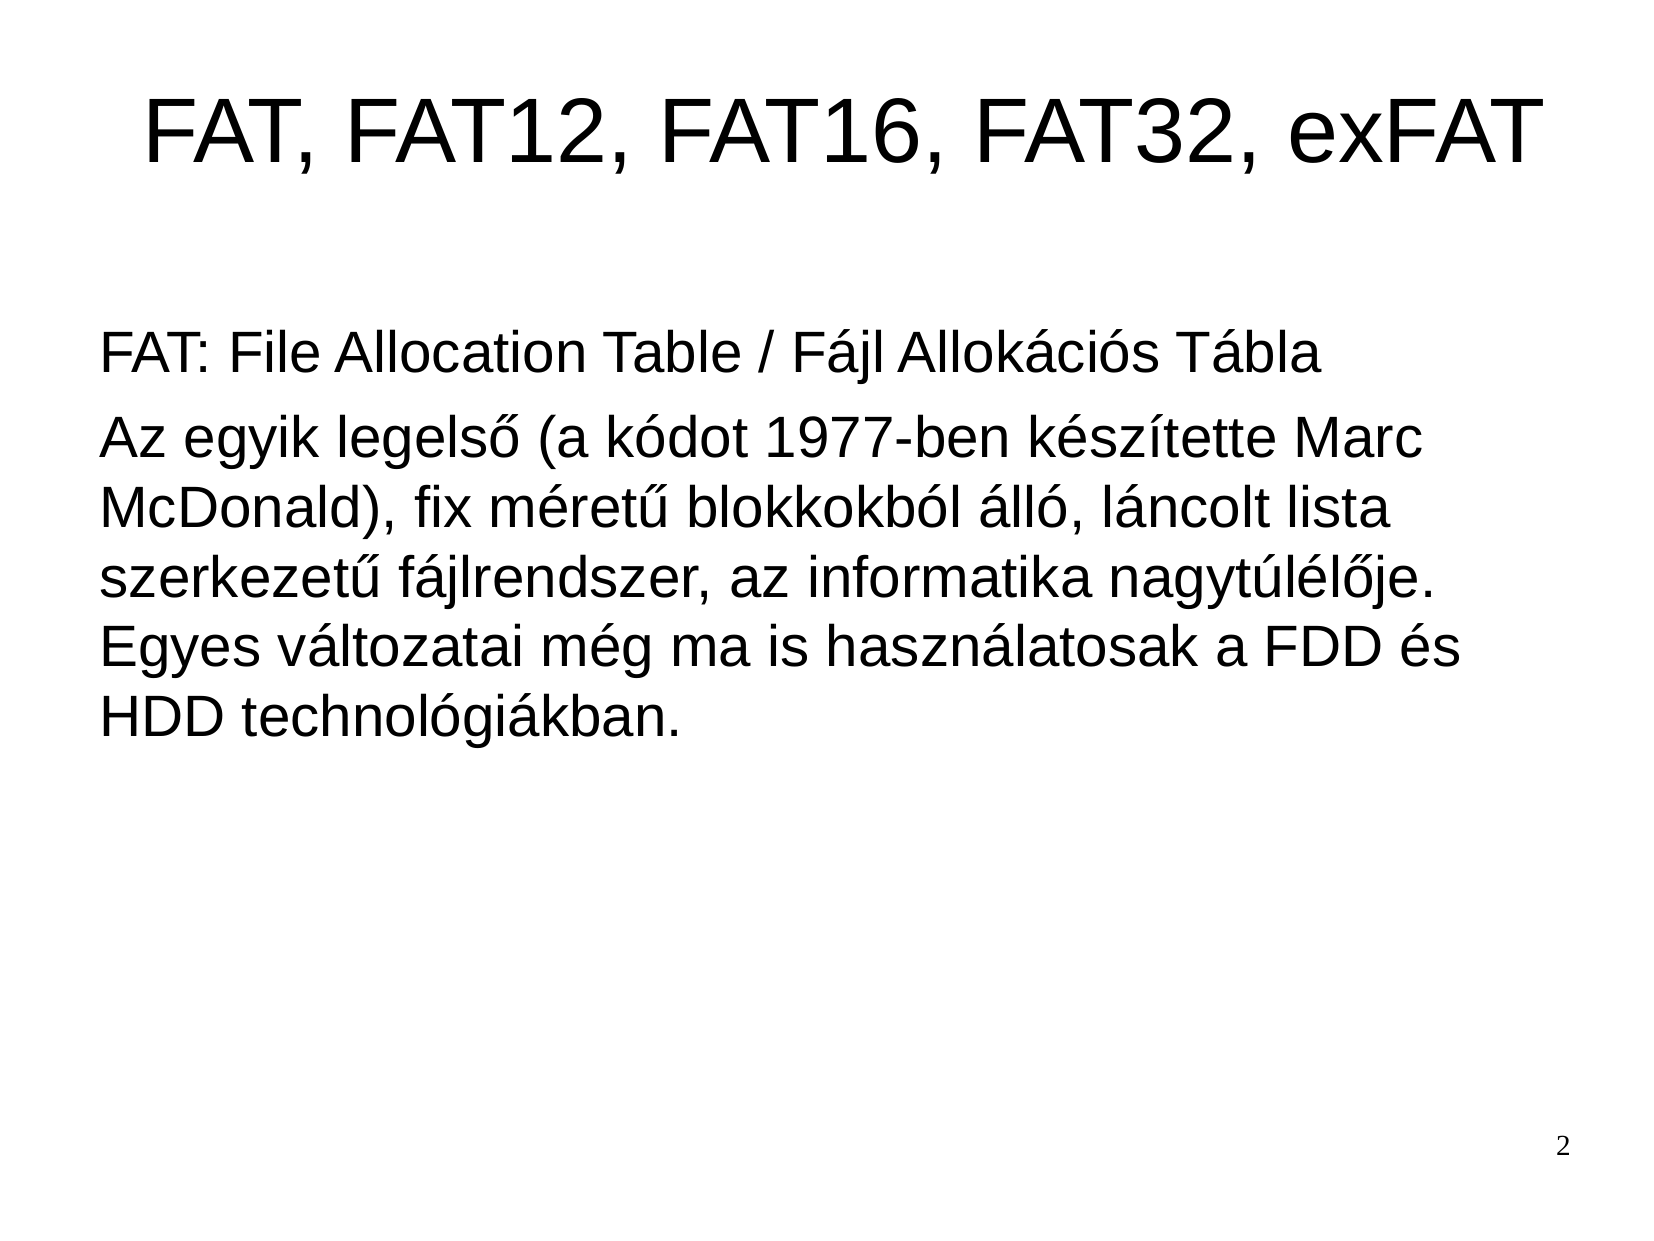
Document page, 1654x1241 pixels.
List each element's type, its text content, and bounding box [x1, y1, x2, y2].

title FAT, FAT12, FAT16, FAT32, exFAT [59, 40, 1595, 211]
list FAT: File Allocation Table / Fájl Allokációs Tábla Az egyik legelső (a kódot 1977-ben készítette Marc McDonald), fix méretű blokkokból álló, láncolt lista szerkezetű fájlrendszer, az informatika nagytúlélője. Egyes változatai még ma is használatosak a FDD és HDD technológiákban. [28, 307, 1530, 1203]
